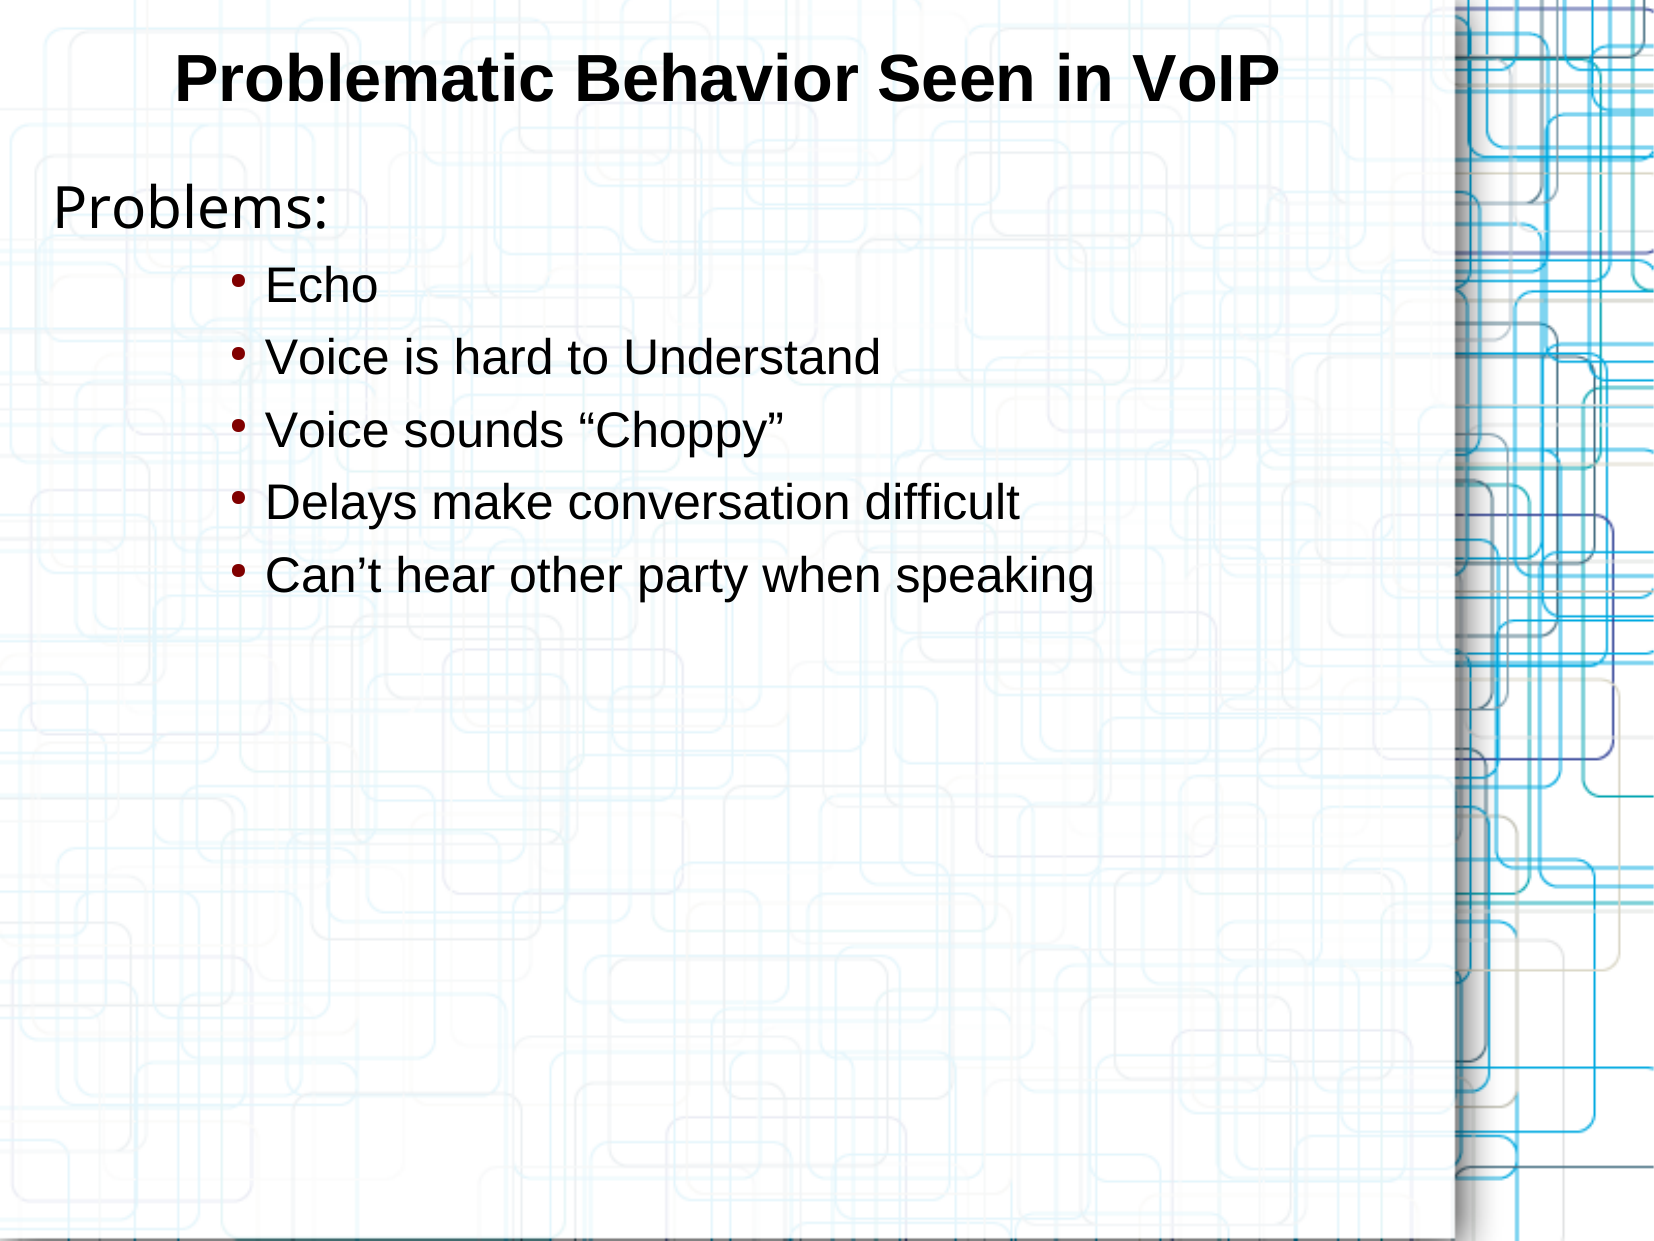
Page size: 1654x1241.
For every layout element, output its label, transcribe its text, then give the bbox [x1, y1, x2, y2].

title Problematic Behavior Seen in VoIP [112, 24, 1363, 126]
list Problems: Echo Voice is hard to Understand Voice sounds “Choppy” Delays make conversation difficult Can’t hear other party when speaking [37, 162, 1450, 1000]
picture [0, 0, 1654, 1241]
